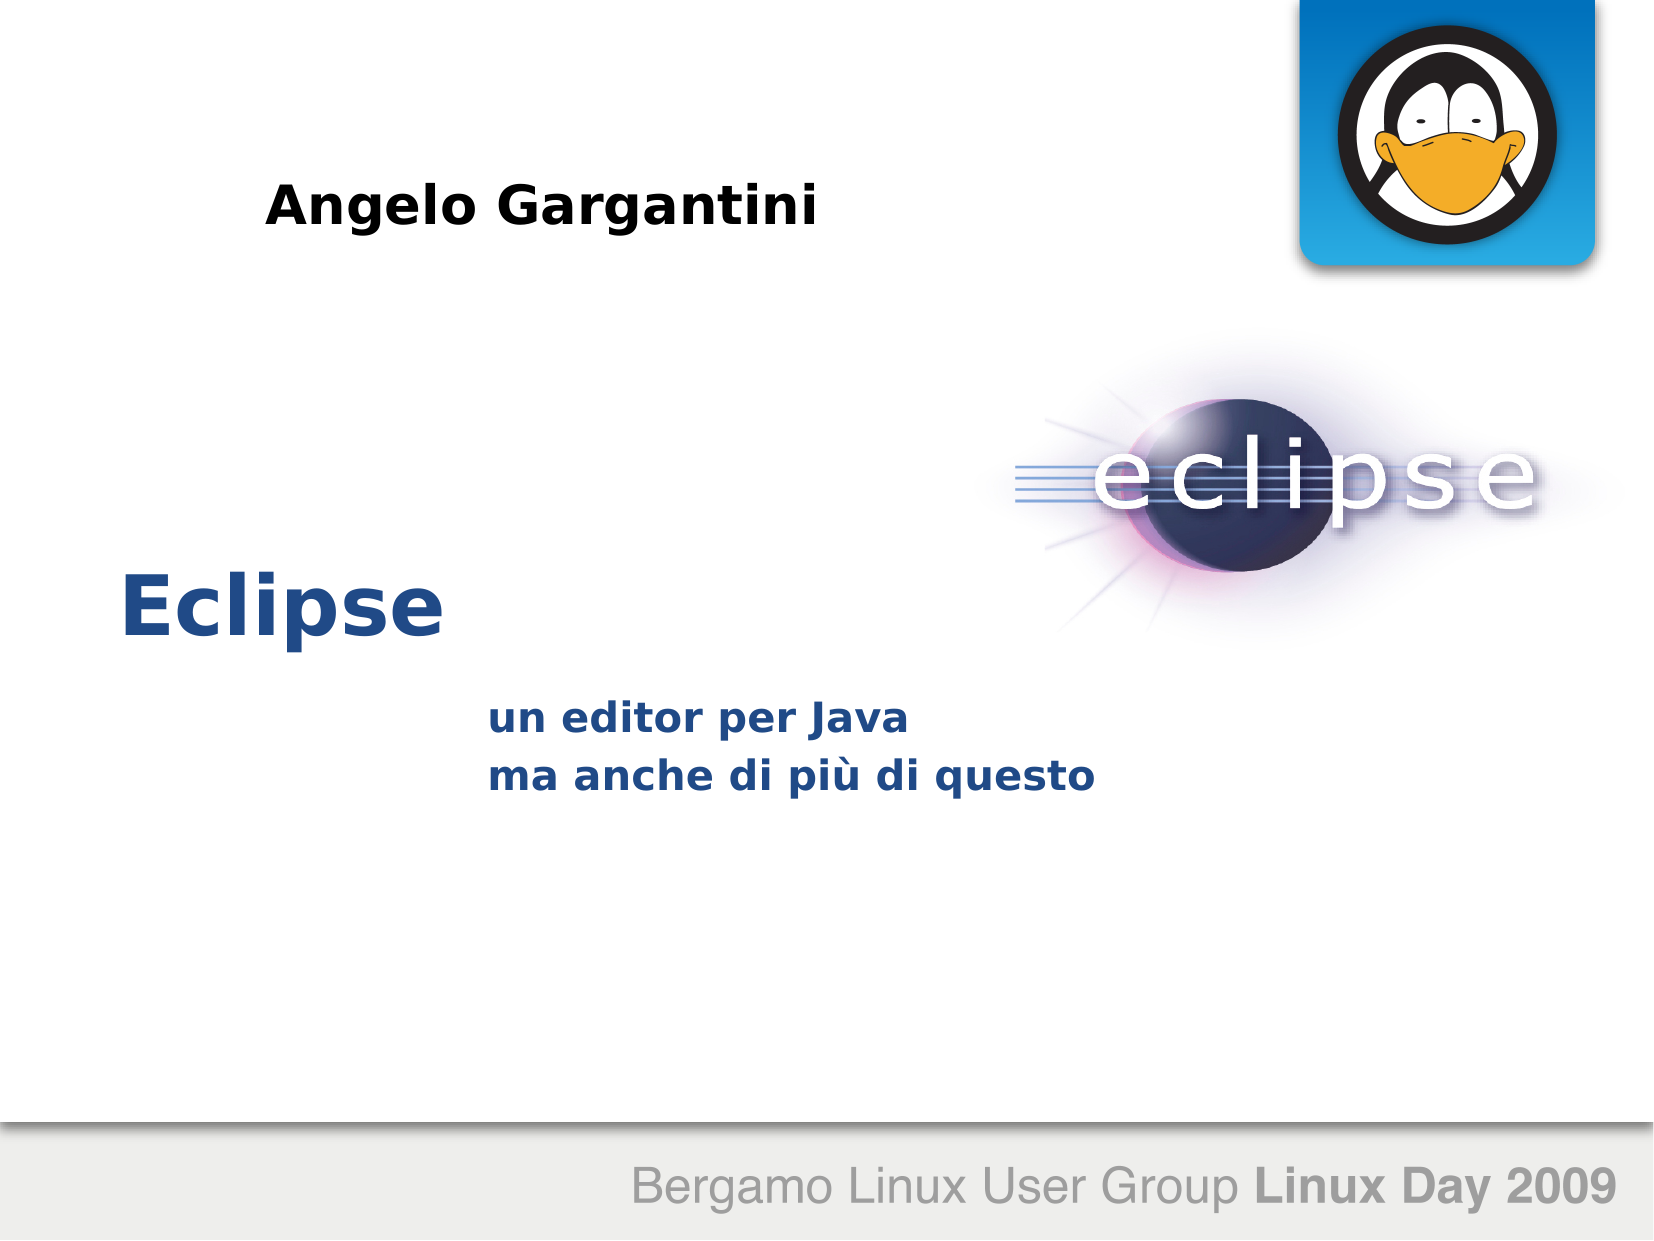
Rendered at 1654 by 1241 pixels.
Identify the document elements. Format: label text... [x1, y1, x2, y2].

picture [0, 0, 1654, 1240]
subtitle Angelo Gargantini [265, 118, 1211, 325]
title Eclipse un editor per Java ma anche di più di questo [118, 324, 1595, 1034]
